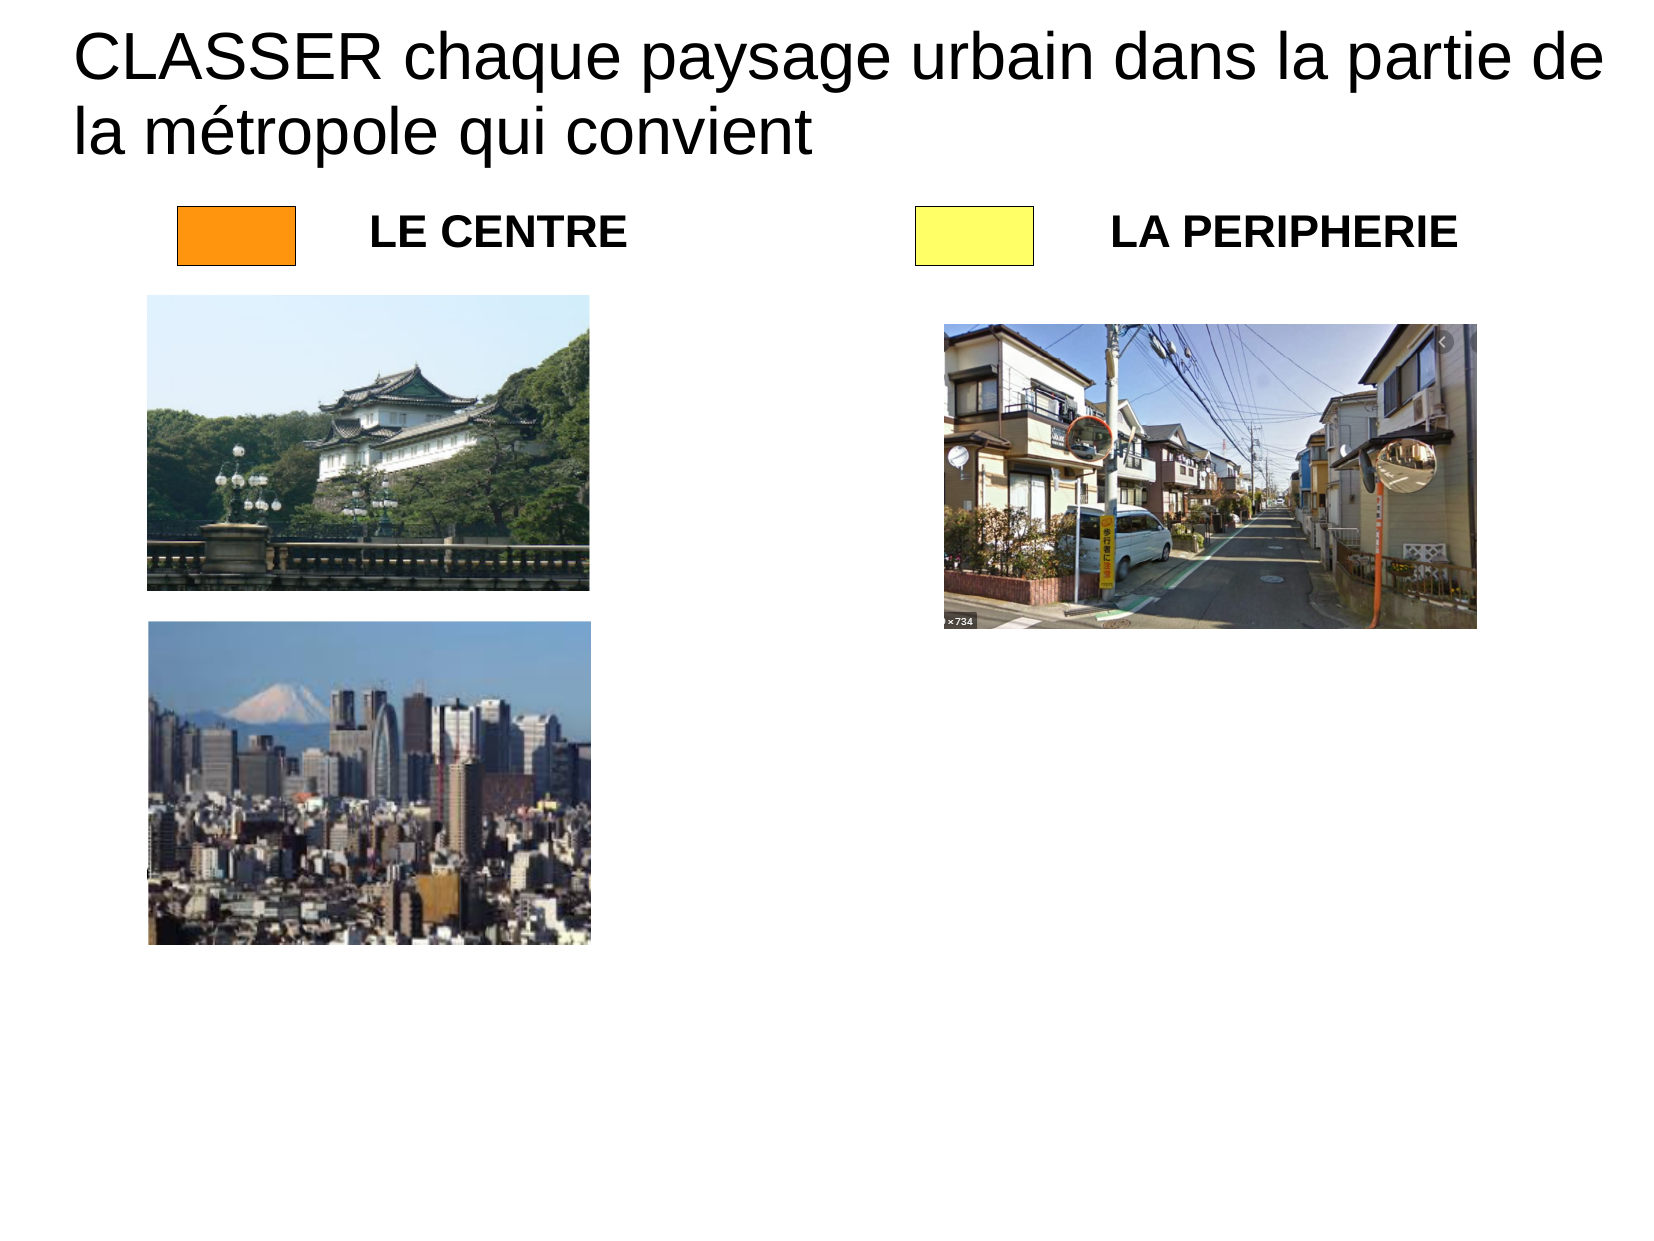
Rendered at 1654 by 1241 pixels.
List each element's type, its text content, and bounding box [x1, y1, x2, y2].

text_box LA PERIPHERIE [1092, 198, 1477, 266]
text_box CLASSER chaque paysage urbain dans la partie de la métropole qui convient [59, 11, 1625, 177]
picture [147, 295, 591, 591]
text_box LE CENTRE [354, 198, 709, 266]
title [1240, 186, 1577, 255]
text_box [915, 206, 1034, 266]
text_box [177, 206, 296, 266]
picture [147, 620, 591, 945]
picture [944, 324, 1477, 629]
